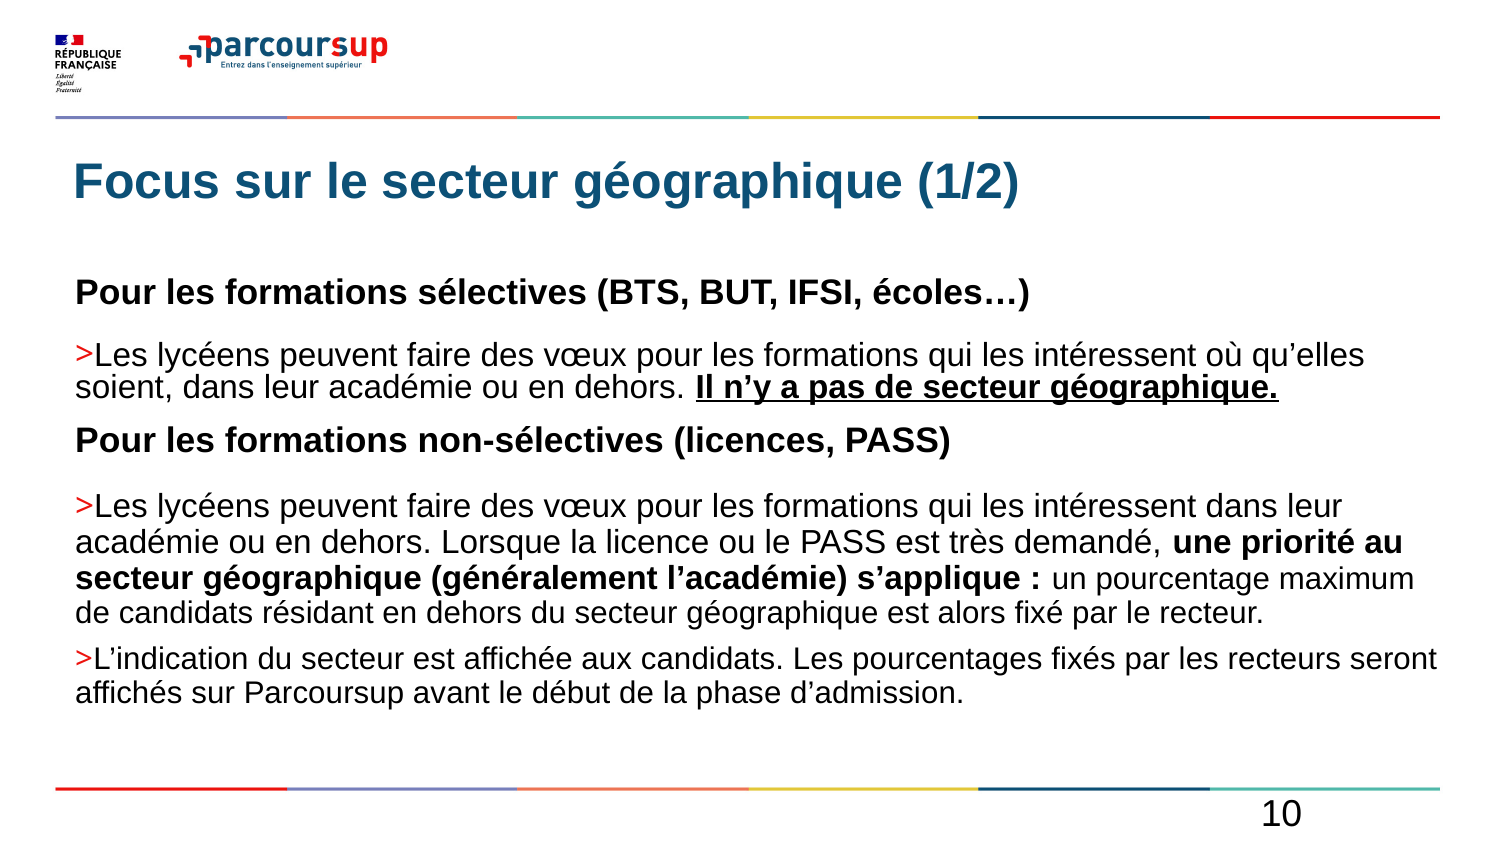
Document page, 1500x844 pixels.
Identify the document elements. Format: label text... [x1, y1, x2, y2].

list Pour les formations sélectives (BTS, BUT, IFSI, écoles…) Les lycéens peuvent faire des vœux pour les formations qui les intéressent où qu’elles soient, dans leur académie ou en dehors. Il n’y a pas de secteur géographique. Pour les formations non-sélectives (licences, PASS) Les lycéens peuvent faire des vœux pour les formations qui les intéressent dans leur académie ou en dehors. Lorsque la licence ou le PASS est très demandé, une priorité au secteur géographique (généralement l’académie) s’applique : un pourcentage maximum de candidats résidant en dehors du secteur géographique est alors fixé par le recteur. L’indication du secteur est affichée aux candidats. Les pourcentages fixés par les recteurs seront affichés sur Parcoursup avant le début de la phase d’admission. [60, 209, 1459, 761]
text_box [1246, 784, 1438, 844]
title Focus sur le secteur géographique (1/2) [59, 147, 1441, 237]
